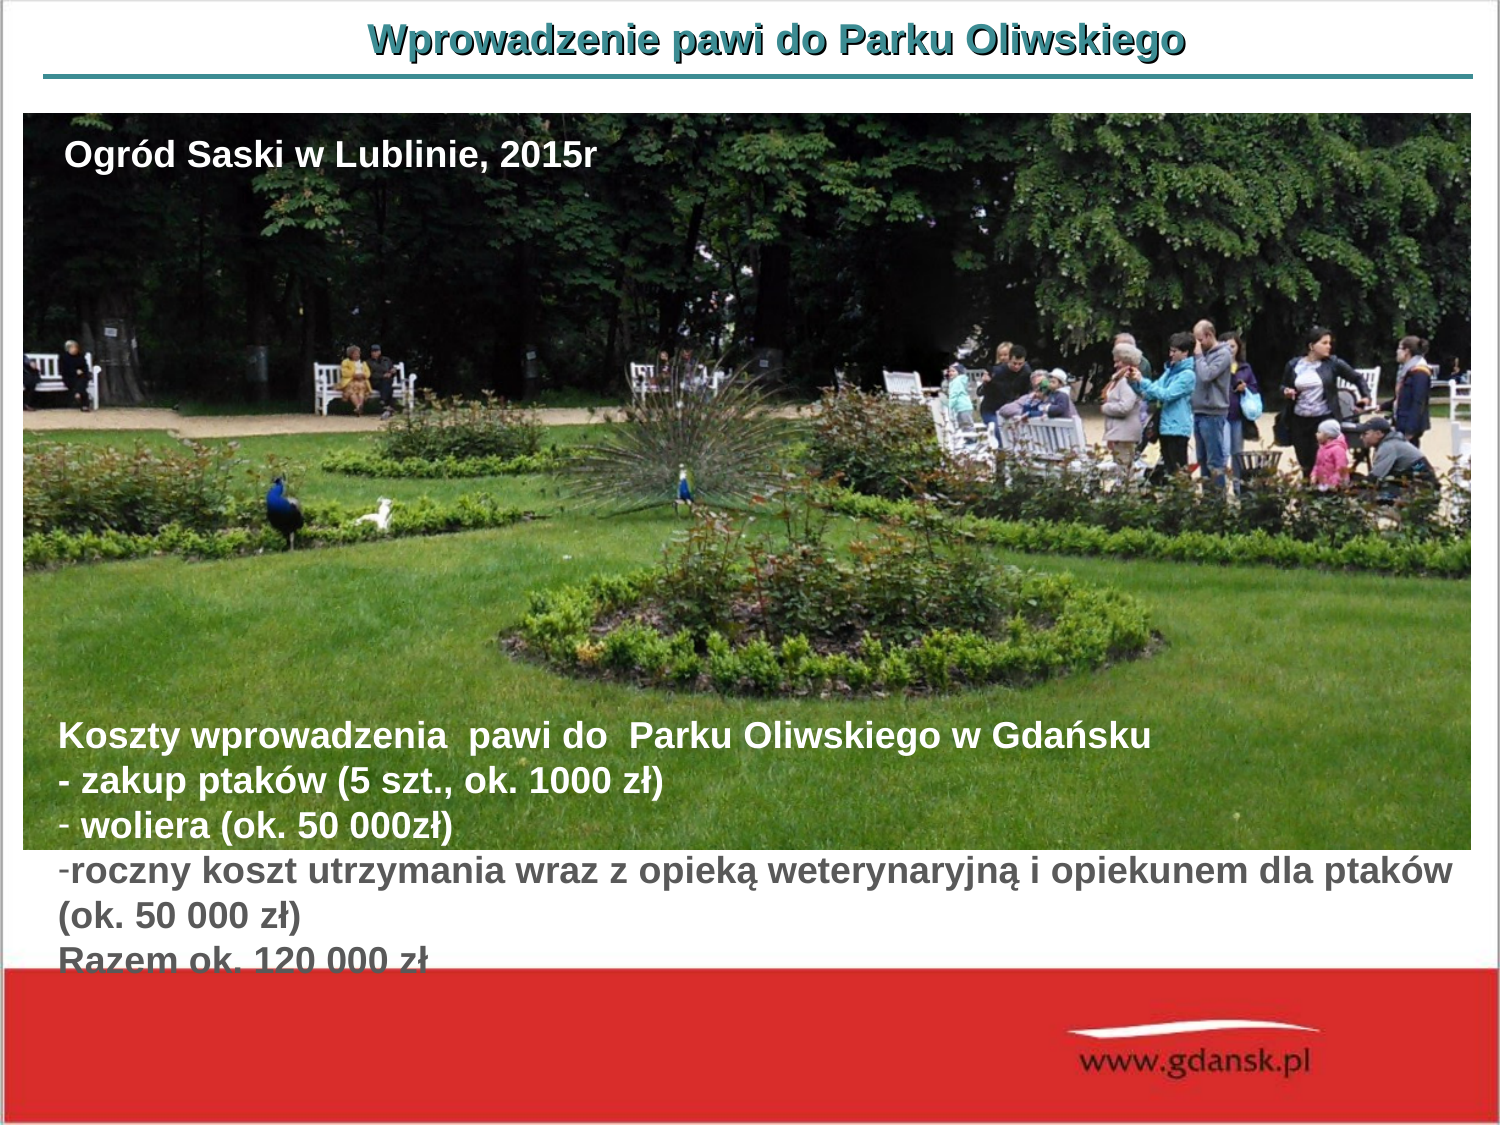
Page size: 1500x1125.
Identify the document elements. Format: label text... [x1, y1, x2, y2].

text_box Koszty wprowadzenia pawi do Parku Oliwskiego w Gdańsku - zakup ptaków (5 szt., ok. 1000 zł) woliera (ok. 50 000zł) roczny koszt utrzymania wraz z opieką weterynaryjną i opiekunem dla ptaków (ok. 50 000 zł) Razem ok. 120 000 zł [43, 703, 1473, 989]
picture [0, 0, 1500, 1125]
text_box Wprowadzenie pawi do Parku Oliwskiego [53, 14, 1500, 70]
text_box Ogród Saski w Lublinie, 2015r [49, 122, 613, 184]
